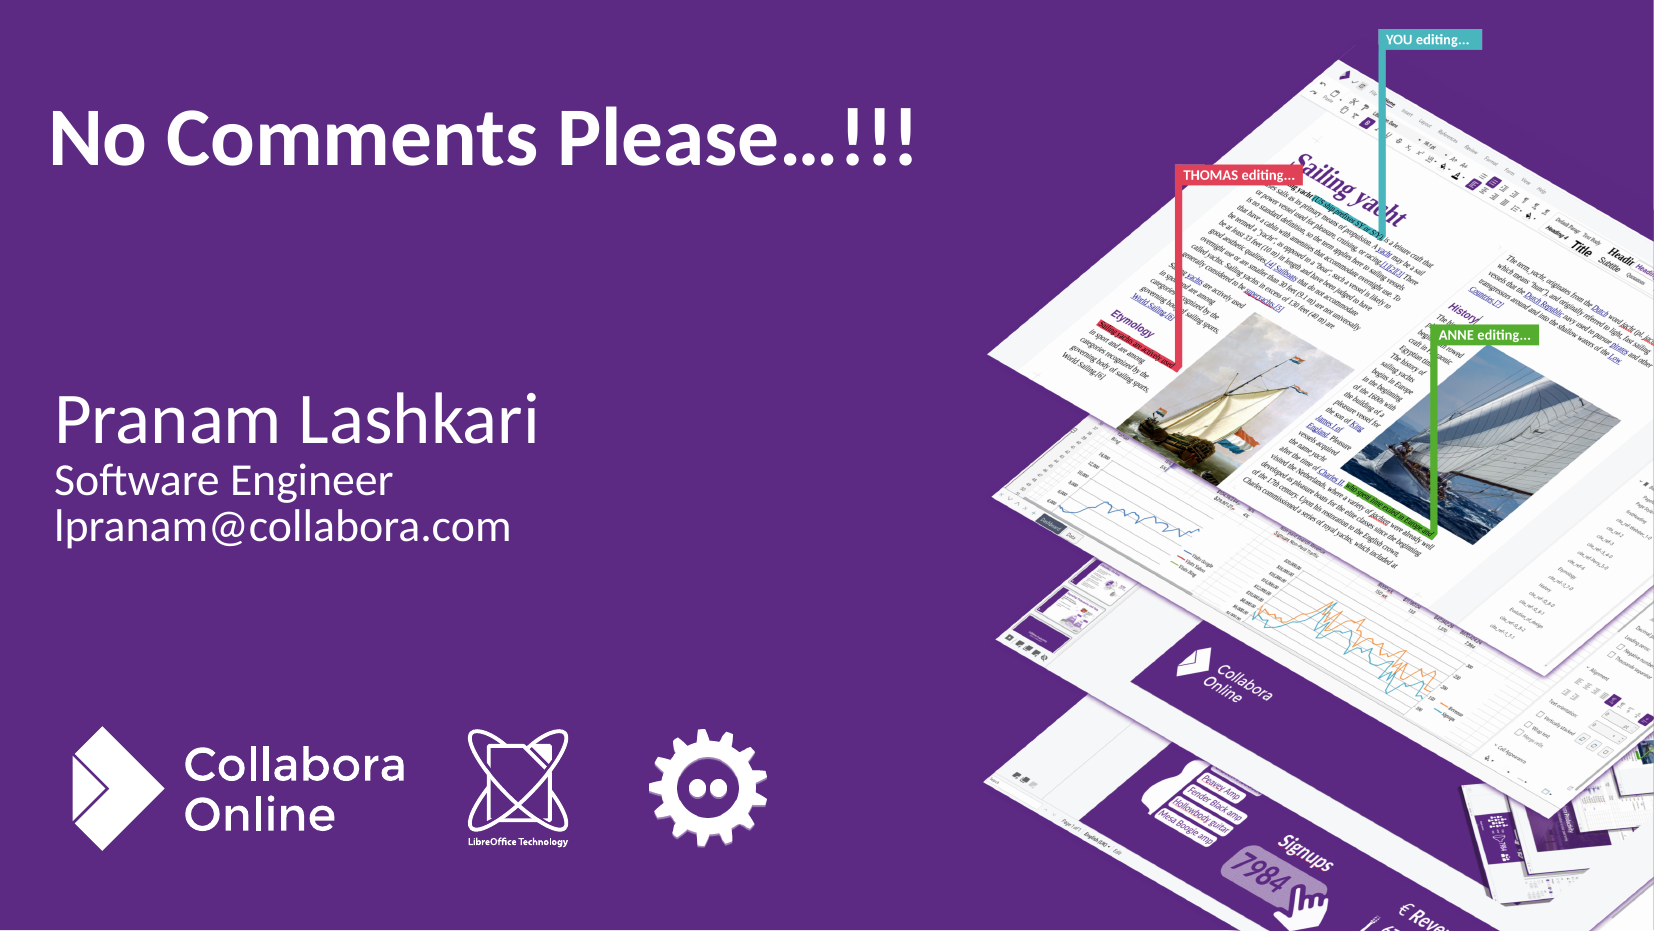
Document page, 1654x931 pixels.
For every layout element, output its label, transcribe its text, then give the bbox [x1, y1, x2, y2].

picture [971, 29, 1654, 931]
title No Comments Please…!!! [48, 82, 1085, 358]
text_box Pranam Lashkari Software Engineer lpranam@collabora.com [39, 363, 777, 628]
